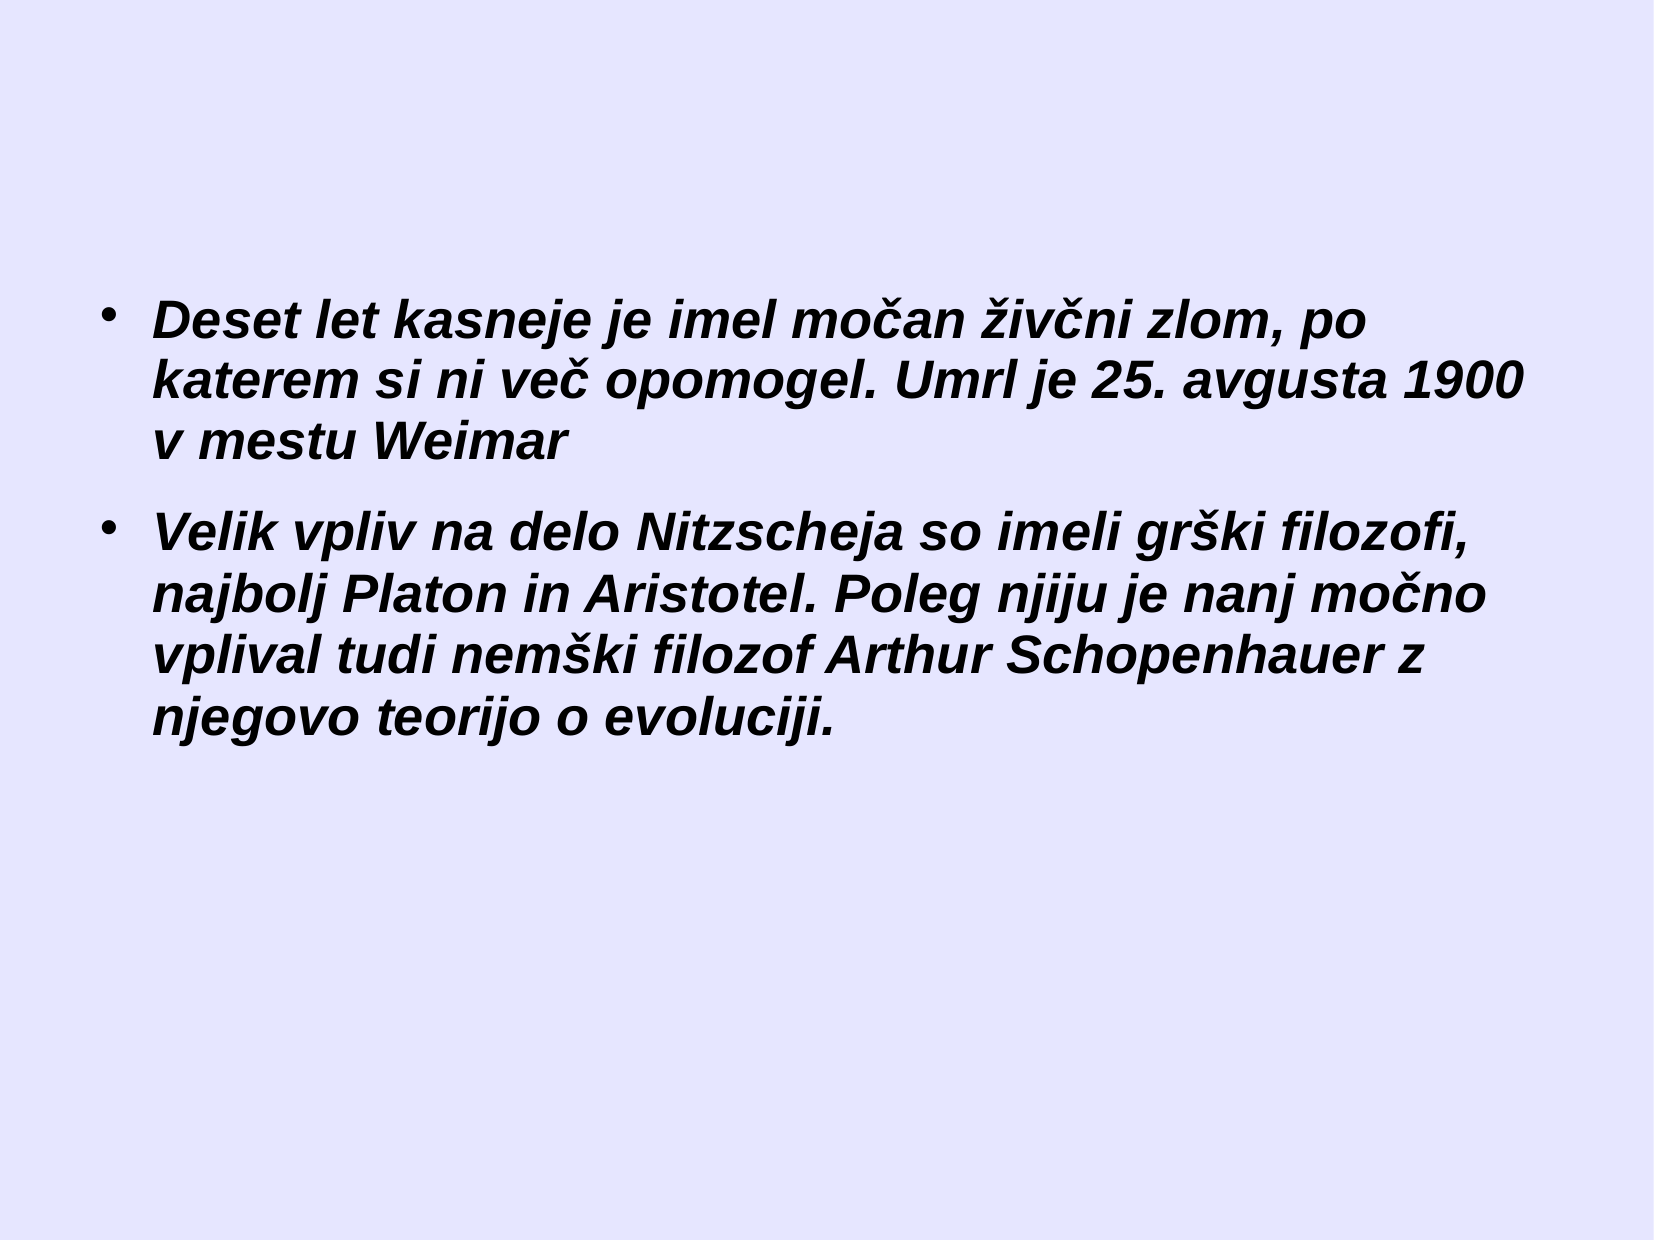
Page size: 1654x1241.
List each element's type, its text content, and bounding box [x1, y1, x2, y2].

list Deset let kasneje je imel močan živčni zlom, po katerem si ni več opomogel. Umrl je 25. avgusta 1900 v mestu Weimar Velik vpliv na delo Nitzscheja so imeli grški filozofi, najbolj Platon in Aristotel. Poleg njiju je nanj močno vplival tudi nemški filozof Arthur Schopenhauer z njegovo teorijo o evoluciji. [82, 290, 1571, 1158]
